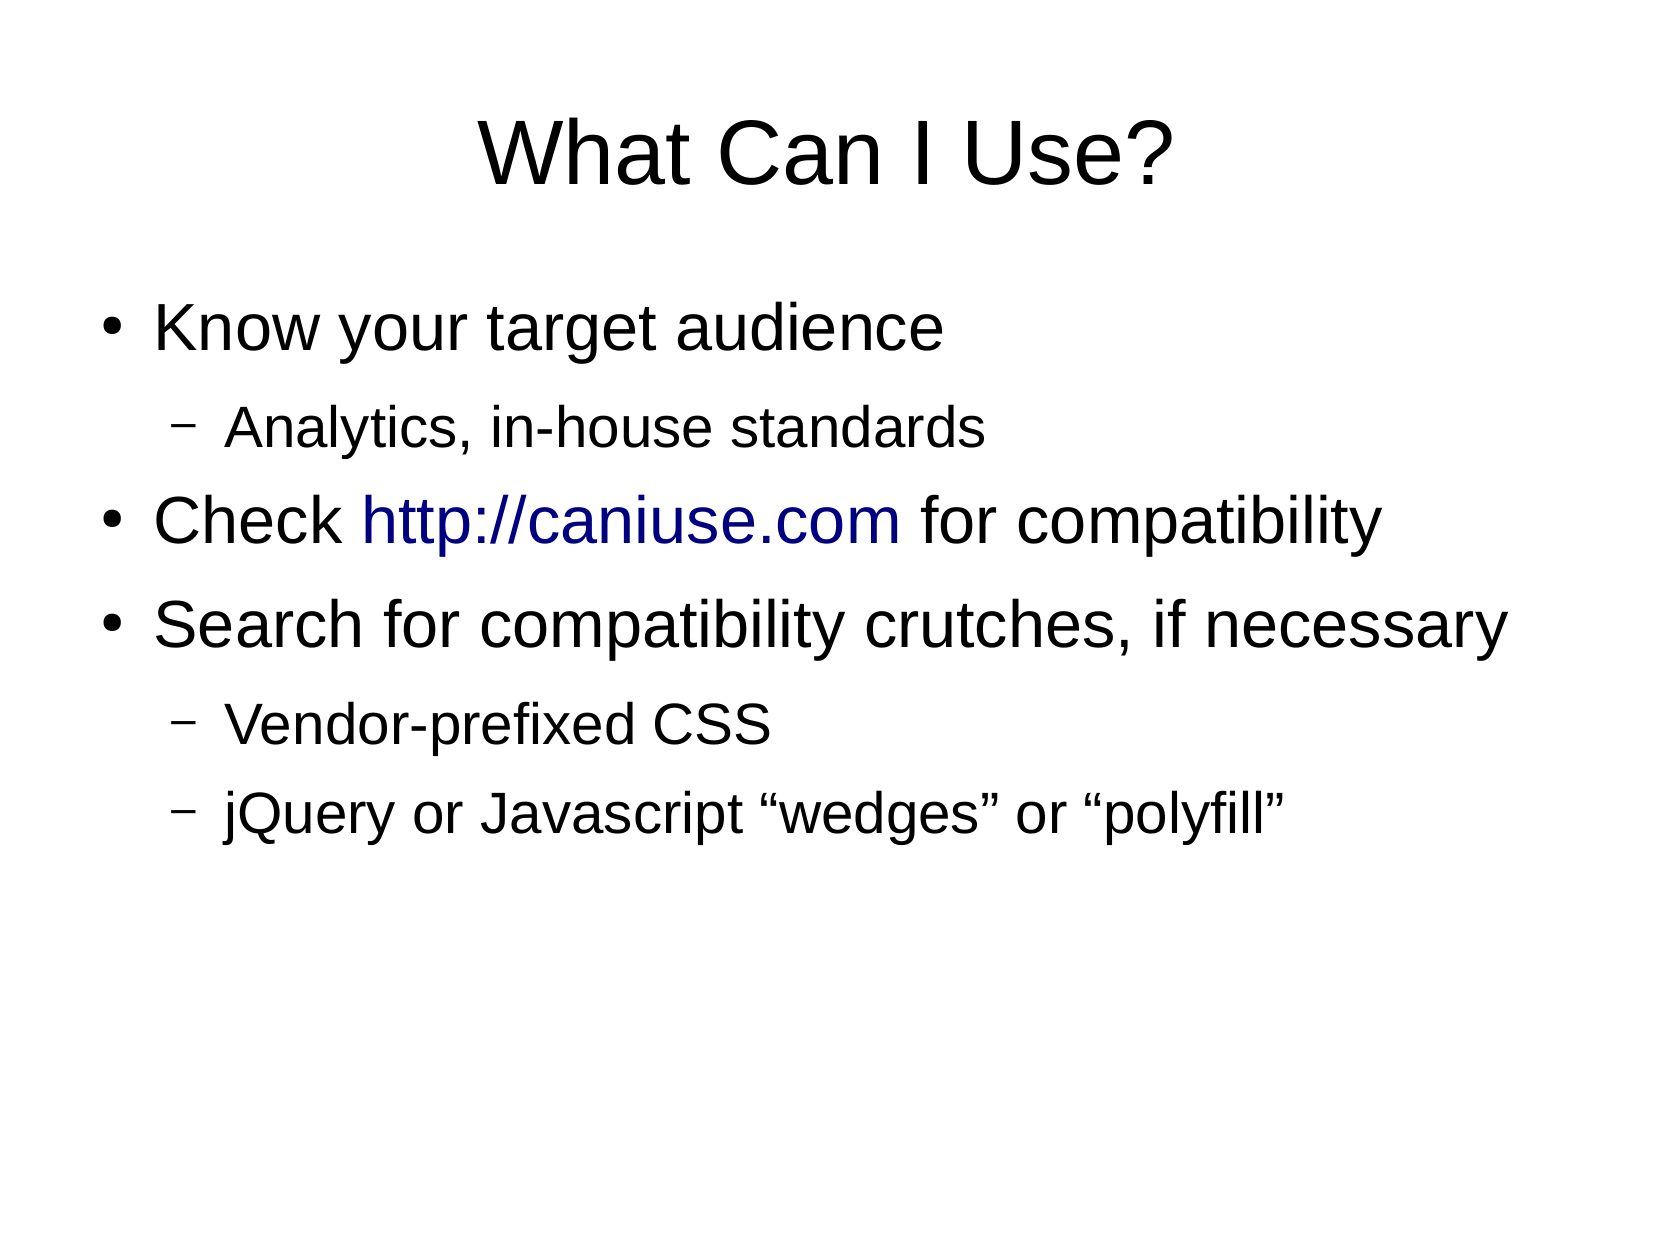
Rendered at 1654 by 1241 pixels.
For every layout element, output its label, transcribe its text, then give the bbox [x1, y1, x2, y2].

title What Can I Use? [82, 49, 1571, 257]
list Know your target audience Analytics, in-house standards Check http://caniuse.com for compatibility Search for compatibility crutches, if necessary Vendor-prefixed CSS jQuery or Javascript “wedges” or “polyfill” [82, 290, 1571, 1010]
